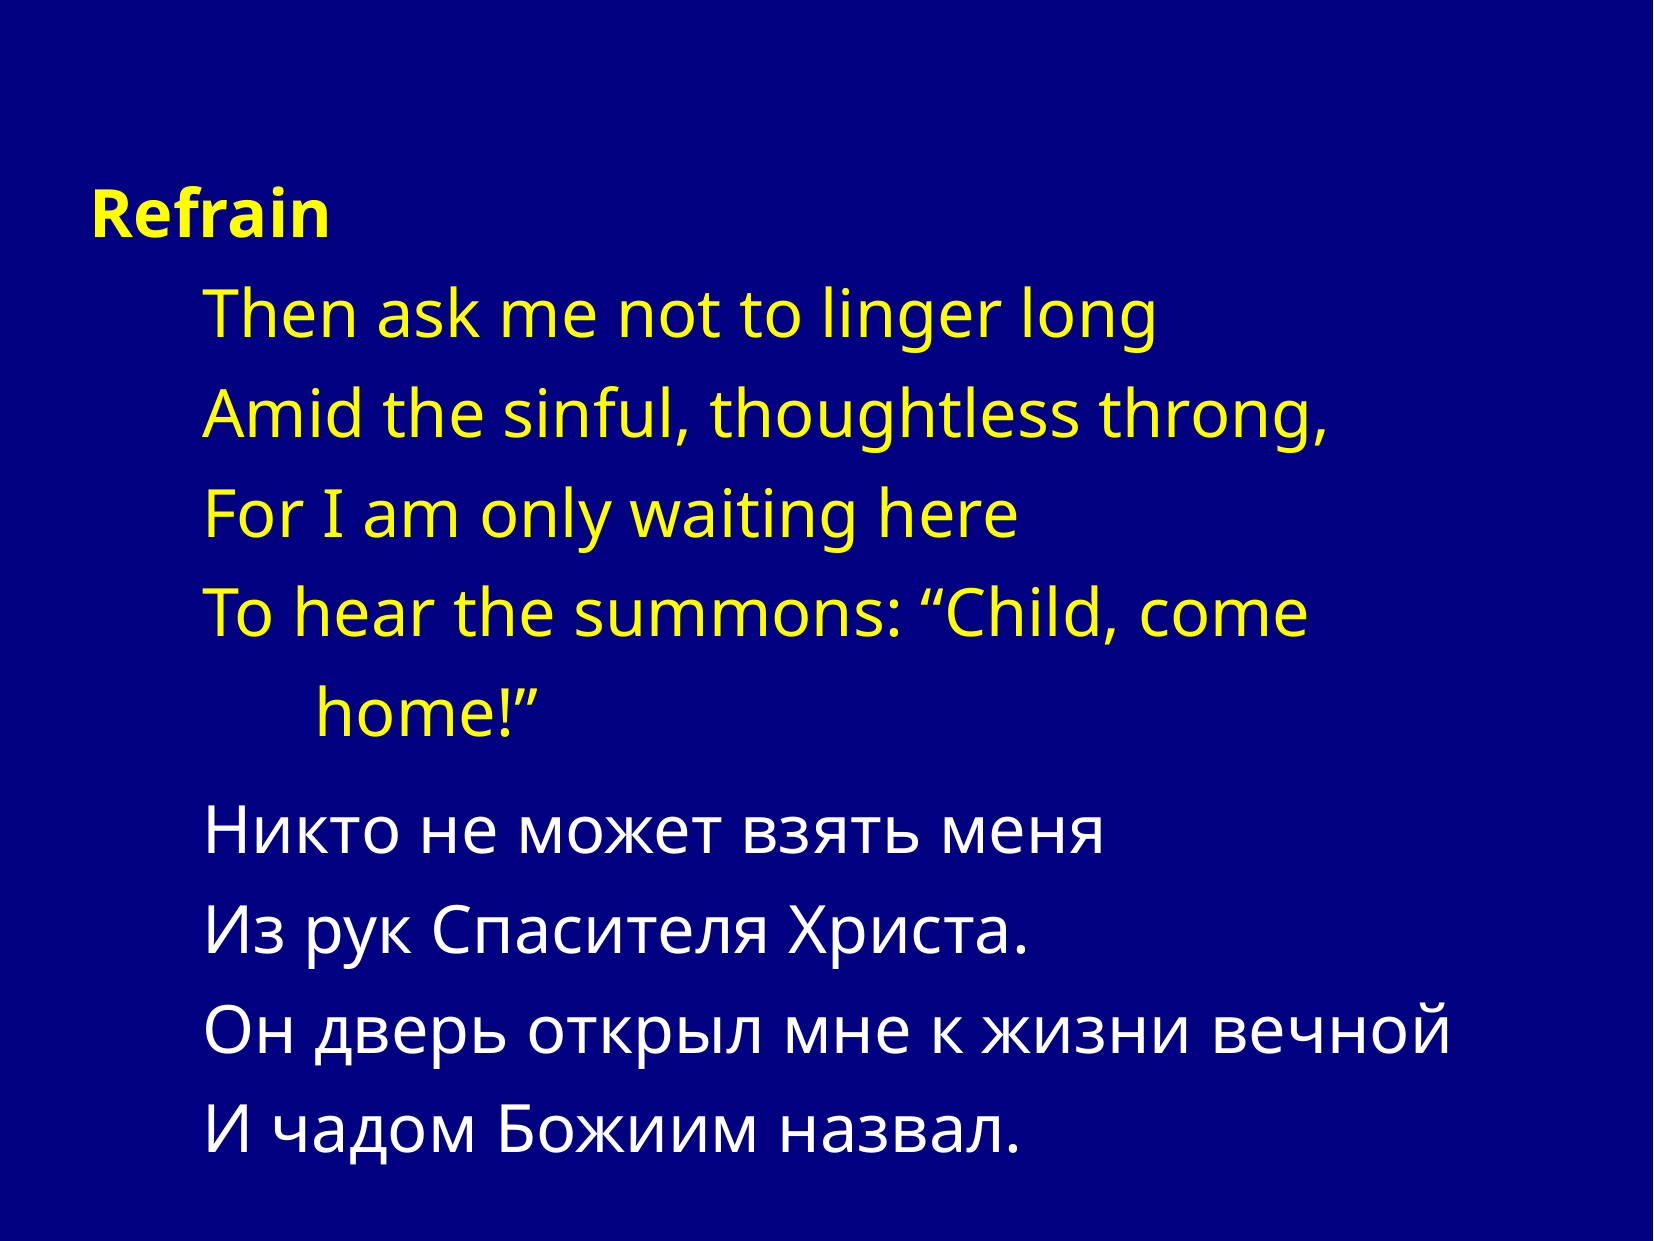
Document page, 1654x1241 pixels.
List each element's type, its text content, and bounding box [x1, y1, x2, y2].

text_box Никто не может взять меня Из рук Спасителя Христа. Он дверь открыл мне к жизни вечной И чадом Божиим назвал. [75, 675, 1576, 1163]
text_box Refrain Then ask me not to linger long Amid the sinful, thoughtless throng, For I am only waiting here To hear the summons: “Child, come home!” [75, 150, 1576, 638]
